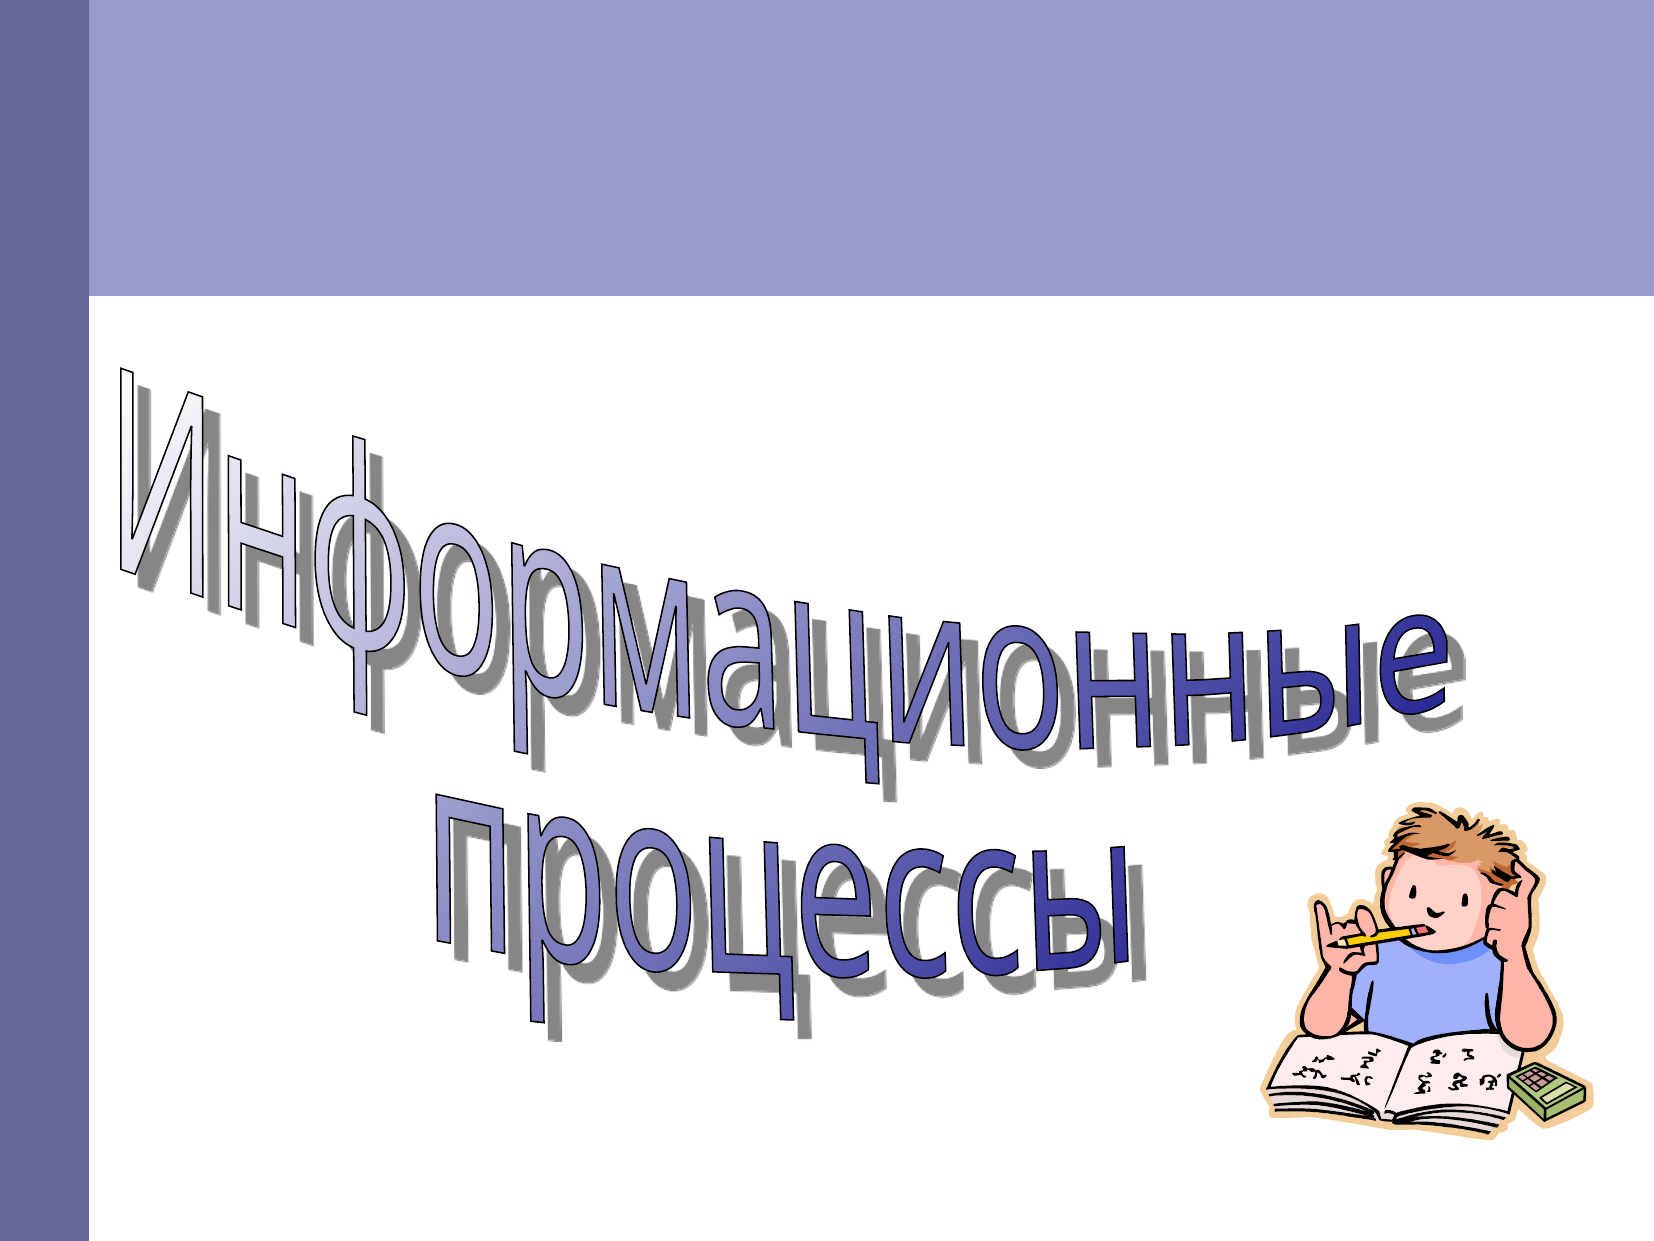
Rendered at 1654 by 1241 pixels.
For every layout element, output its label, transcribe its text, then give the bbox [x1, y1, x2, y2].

text_box Информационные процессы [528, 813, 600, 1023]
text_box Информационные процессы [1345, 624, 1361, 727]
text_box Информационные процессы [886, 848, 946, 979]
text_box Информационные процессы [1380, 615, 1447, 715]
text_box Информационные процессы [315, 436, 405, 716]
text_box Информационные процессы [436, 794, 505, 954]
picture [1255, 797, 1595, 1146]
text_box Информационные процессы [1032, 850, 1101, 971]
text_box Информационные процессы [228, 455, 296, 628]
text_box Информационные процессы [1110, 846, 1128, 963]
text_box Информационные процессы [888, 615, 964, 746]
text_box Информационные процессы [420, 523, 493, 677]
text_box Информационные процессы [801, 844, 871, 978]
text_box Информационные процессы [1267, 630, 1334, 737]
text_box Информационные процессы [601, 564, 690, 718]
text_box Информационные процессы [1076, 632, 1151, 749]
text_box Информационные процессы [709, 837, 794, 1020]
text_box Информационные процессы [511, 542, 583, 754]
text_box Информационные процессы [982, 625, 1058, 751]
text_box Информационные процессы [616, 828, 691, 973]
text_box Информационные процессы [958, 849, 1018, 976]
text_box Информационные процессы [794, 601, 879, 784]
text_box Информационные процессы [708, 590, 774, 729]
text_box Информационные процессы [120, 368, 203, 598]
text_box Информационные процессы [1171, 632, 1246, 746]
